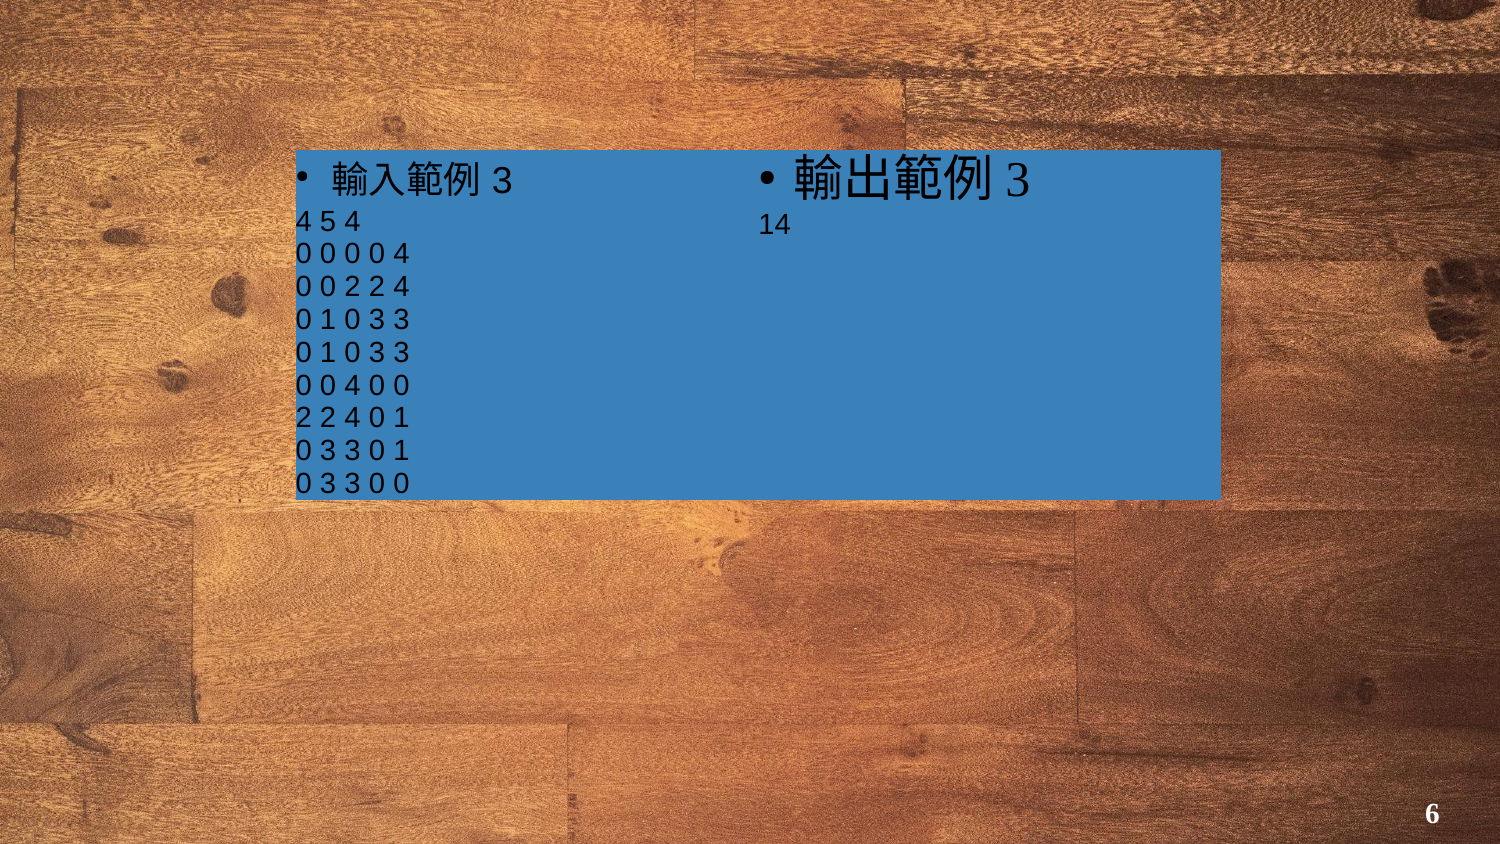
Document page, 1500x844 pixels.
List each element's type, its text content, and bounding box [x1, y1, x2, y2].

slide_number 6 [1410, 779, 1500, 844]
table_header 輸出範例3 14 [758, 150, 1221, 500]
table_header 輸入範例3 4 5 4 0 0 0 0 4 0 0 2 2 4 0 1 0 3 3 0 1 0 3 3 0 0 4 0 0 2 2 4 0 1 0 3 3 0 1 0 3 3 0 0 [296, 150, 758, 500]
